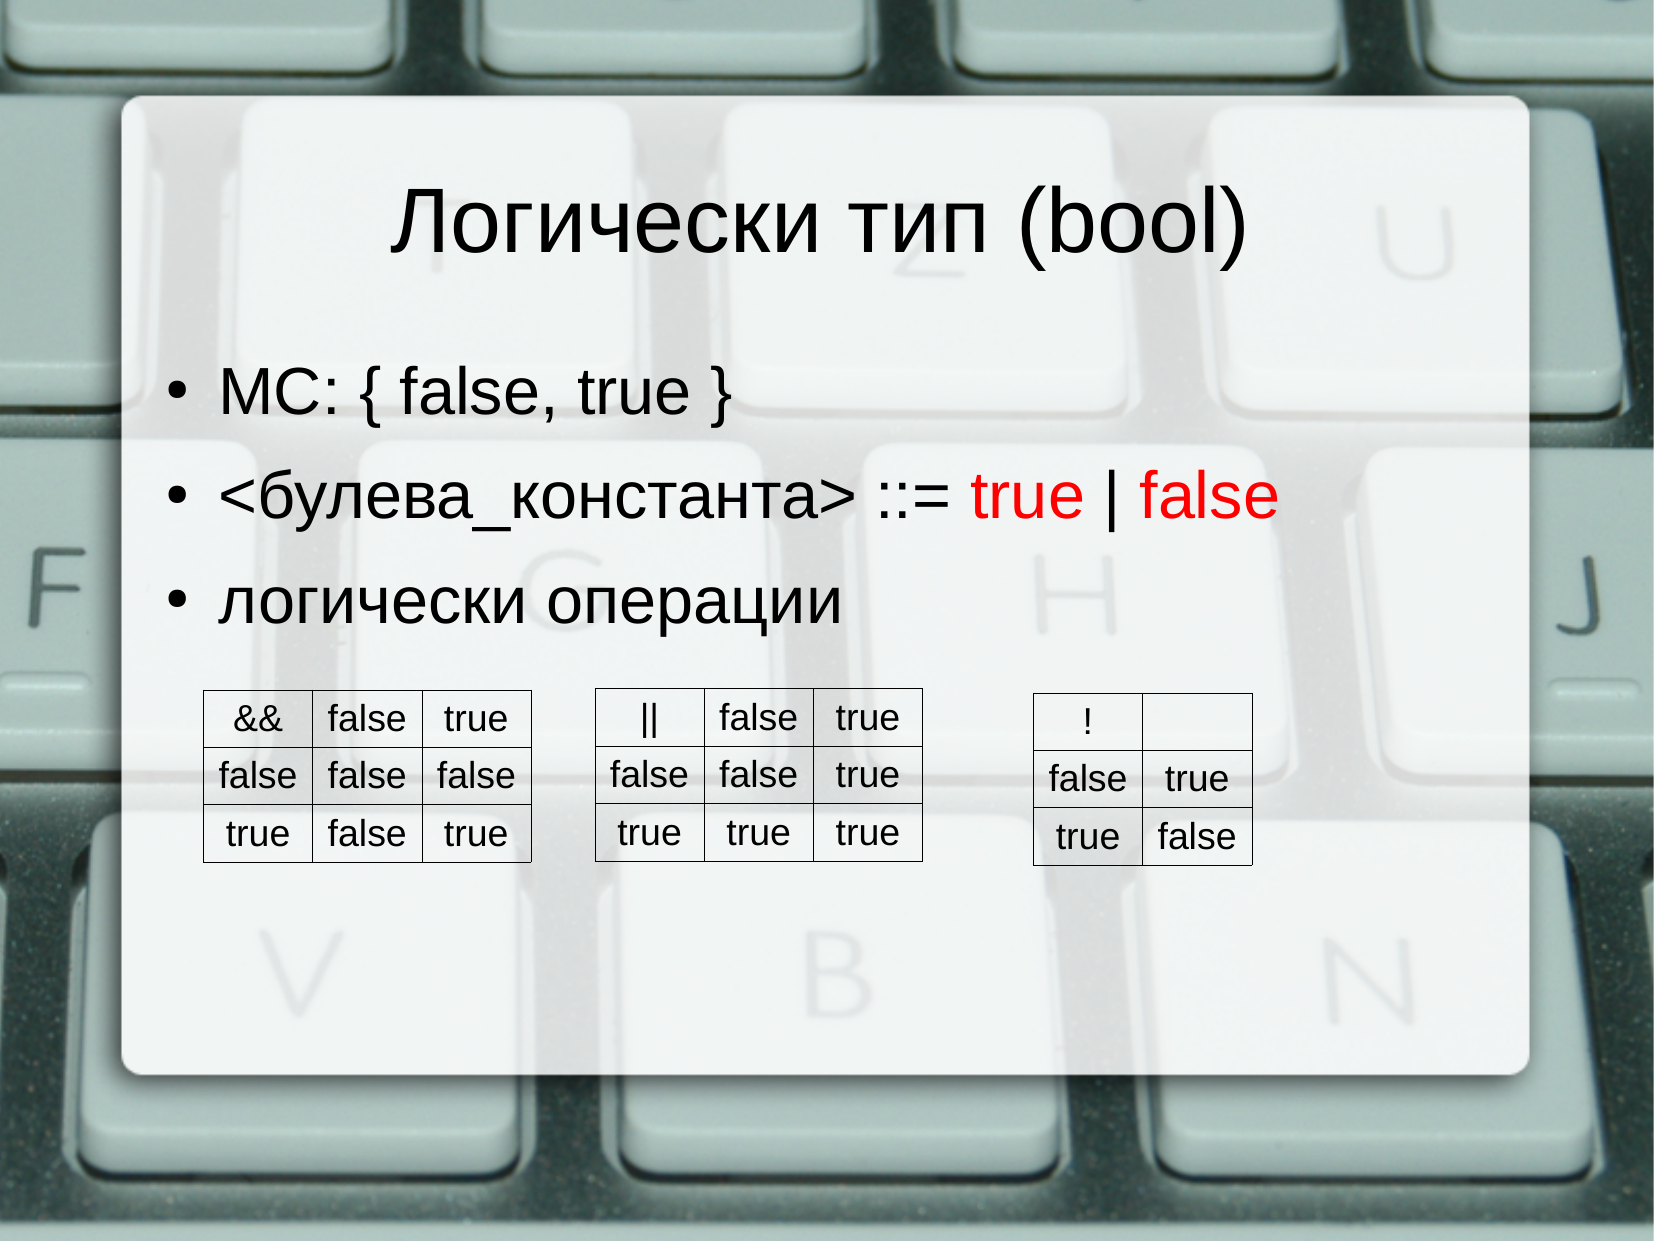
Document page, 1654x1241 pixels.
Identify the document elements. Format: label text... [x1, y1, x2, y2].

table_header ! [1034, 694, 1142, 750]
table_cell false [313, 748, 422, 804]
table_cell true [204, 805, 312, 862]
table_cell true [814, 804, 922, 861]
list МС: { false, true } <булева_константа> ::= true | false логически операции [147, 354, 1506, 1074]
table_header true [814, 689, 922, 746]
table_header false [313, 691, 422, 747]
table_cell true [705, 804, 813, 861]
table_cell false [705, 747, 813, 803]
picture [0, 0, 1654, 1241]
title Логически тип (bool) [135, 117, 1506, 325]
table_cell false [313, 805, 422, 862]
table_cell true [1034, 808, 1142, 865]
table_cell false [1143, 808, 1252, 865]
table_cell false [423, 748, 531, 804]
table_header [1143, 694, 1252, 750]
table_header false [705, 689, 813, 746]
table_cell true [423, 805, 531, 862]
table_header || [596, 689, 704, 746]
table_cell false [596, 747, 704, 803]
table_header true [423, 691, 531, 747]
table_cell true [1143, 751, 1252, 807]
table_cell false [1034, 751, 1142, 807]
table_cell true [814, 747, 922, 803]
table_cell true [596, 804, 704, 861]
table_header && [204, 691, 312, 747]
table_cell false [204, 748, 312, 804]
